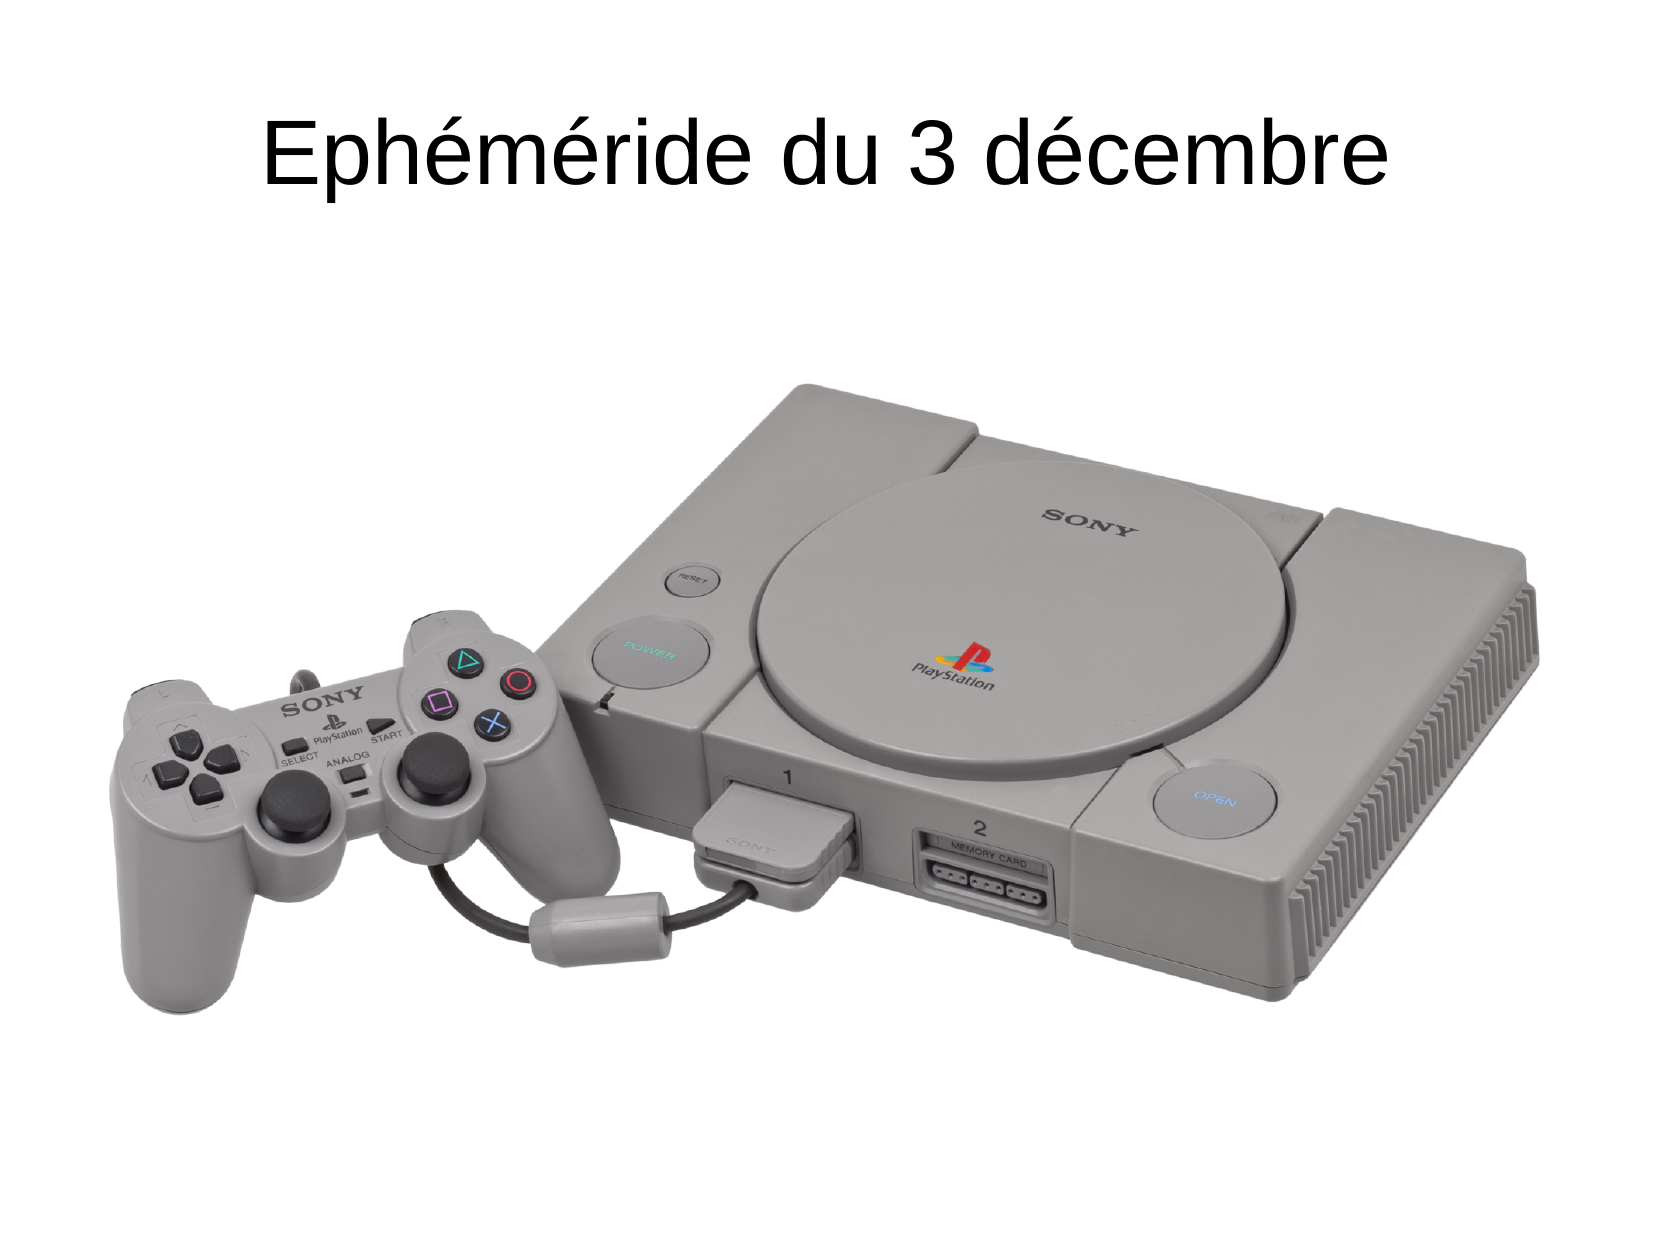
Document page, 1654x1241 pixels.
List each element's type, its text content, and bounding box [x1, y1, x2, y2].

title Ephéméride du 3 décembre [82, 49, 1571, 257]
picture [82, 357, 1571, 1041]
